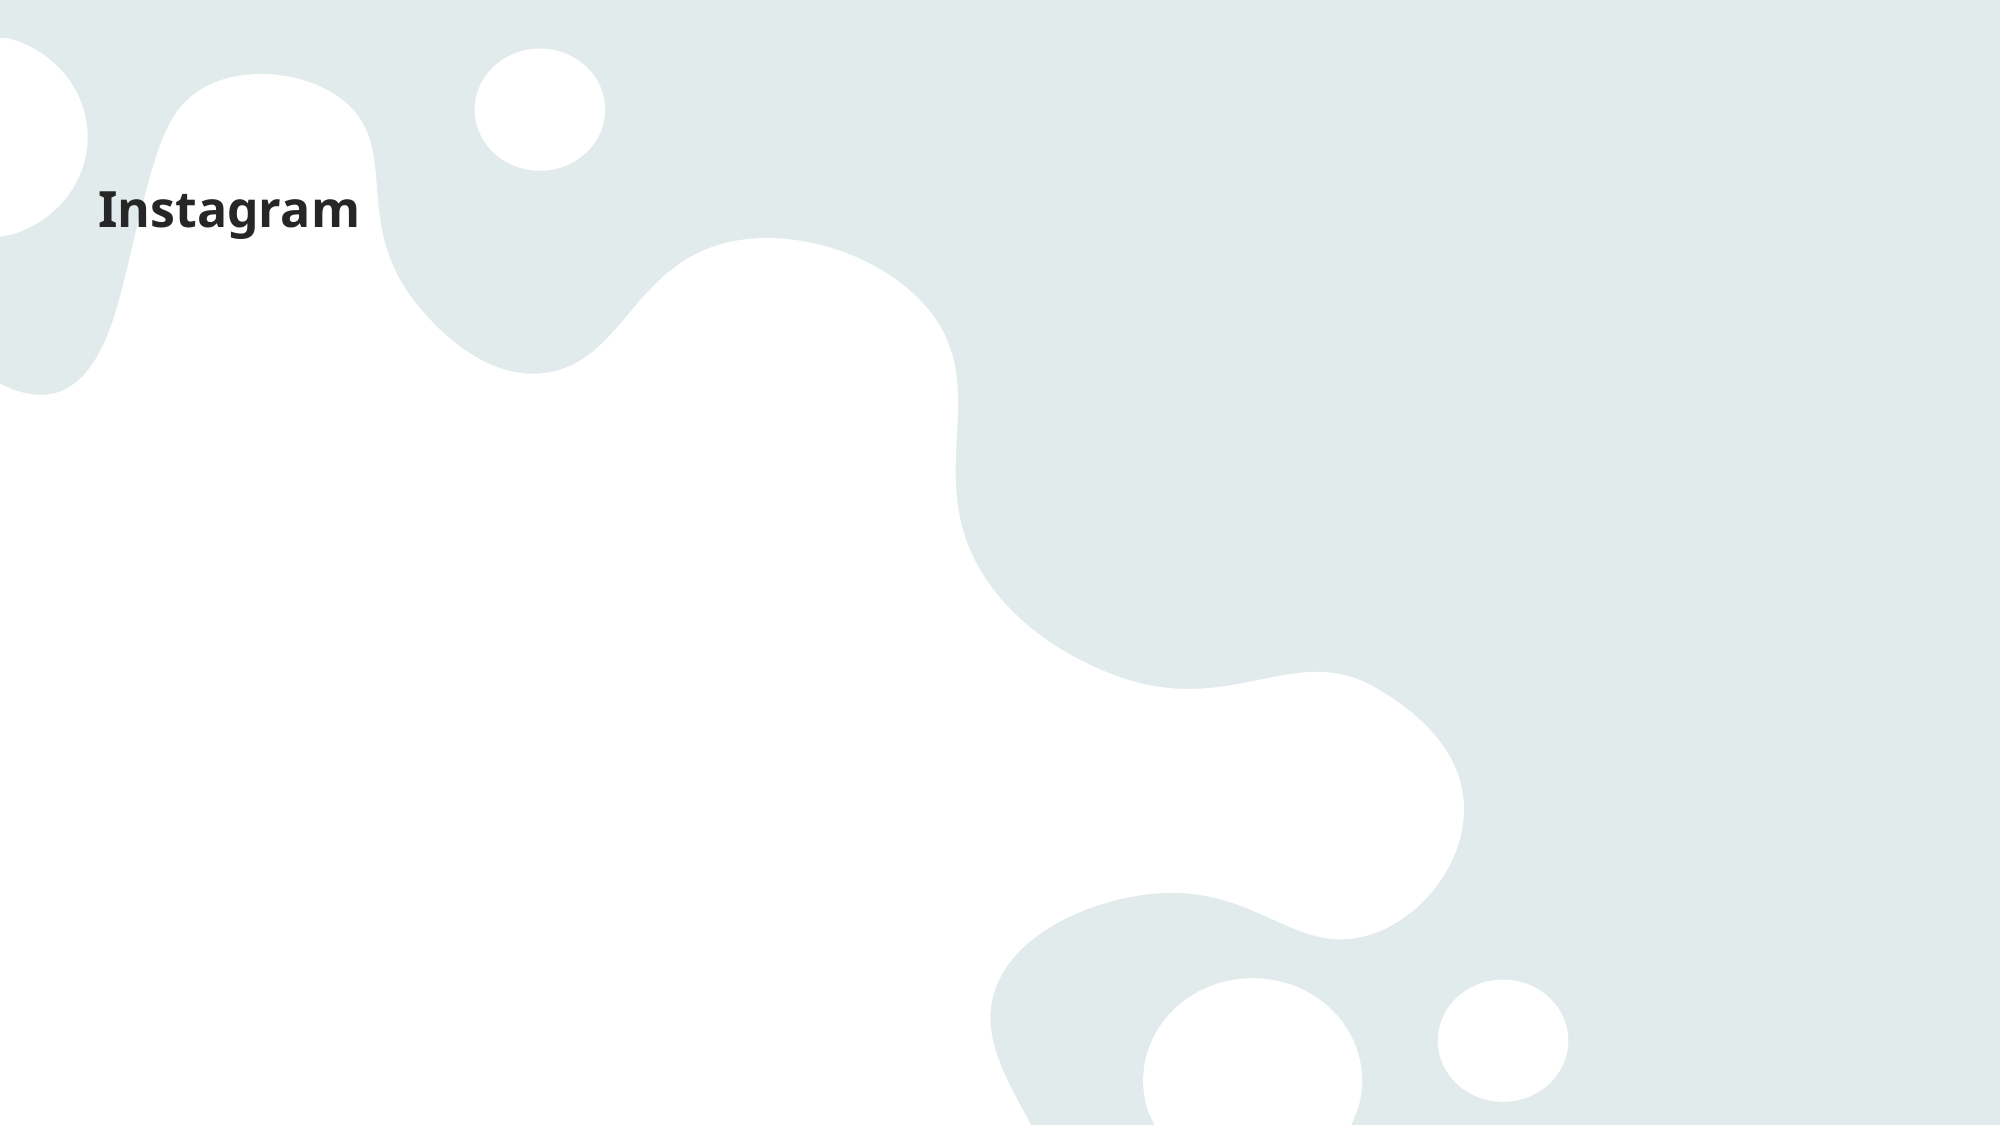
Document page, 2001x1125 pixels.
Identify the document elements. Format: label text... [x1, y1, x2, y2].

list Instagram [83, 109, 968, 245]
